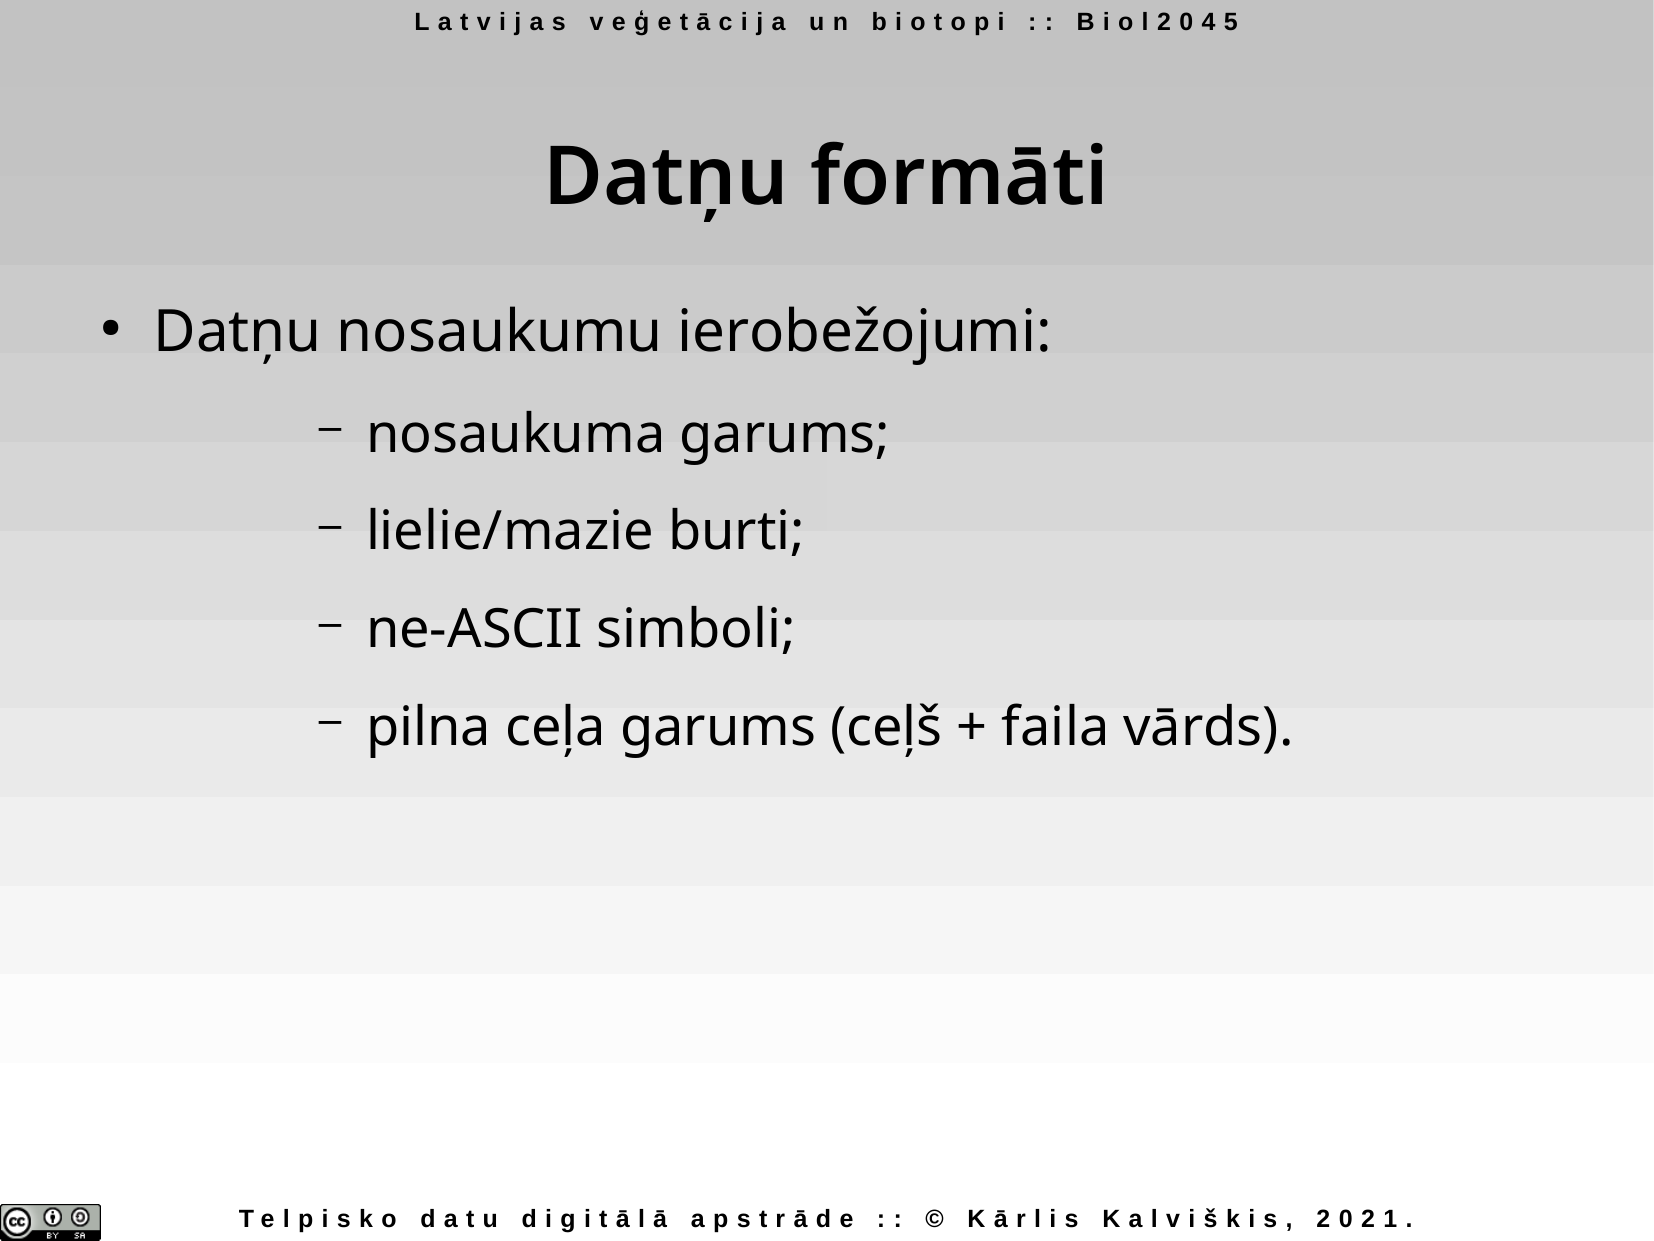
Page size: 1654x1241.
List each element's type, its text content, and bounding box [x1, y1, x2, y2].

list Datņu nosaukumu ierobežojumi: nosaukuma garums; lielie/mazie burti; ne-ASCII simboli; pilna ceļa garums (ceļš + faila vārds). [82, 289, 1571, 1098]
picture [0, 0, 1654, 1241]
title Datņu formāti [29, 49, 1625, 296]
